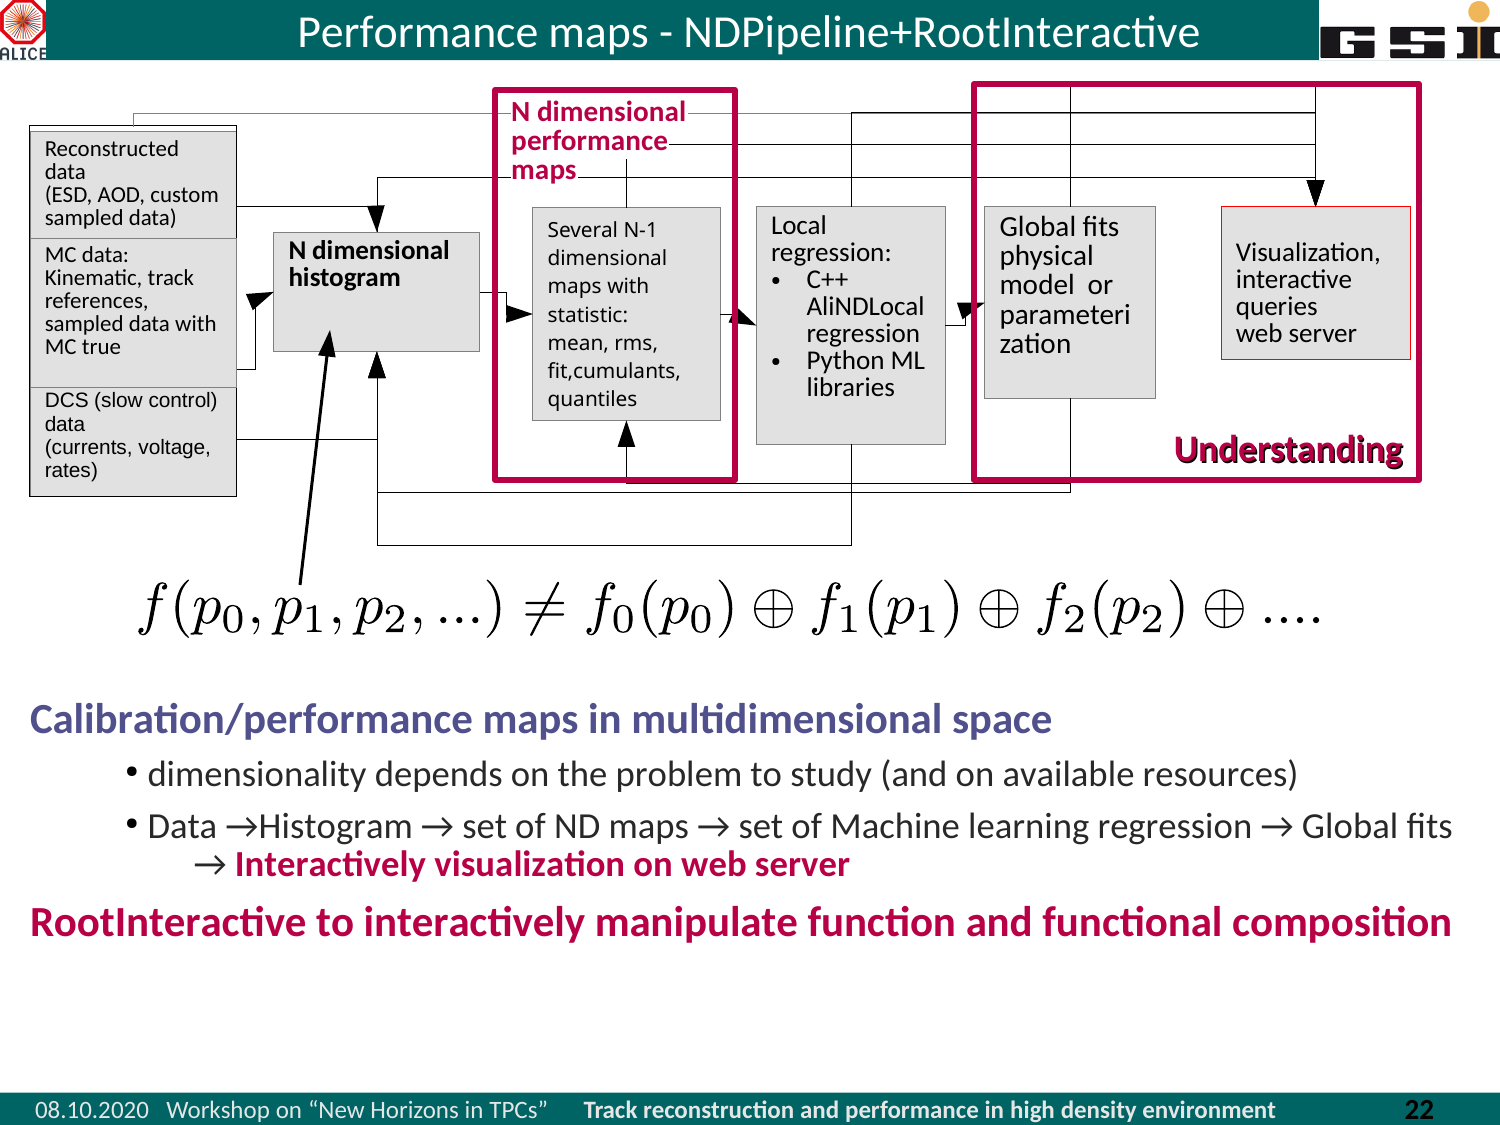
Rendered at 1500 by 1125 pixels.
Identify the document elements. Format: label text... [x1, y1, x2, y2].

text_box Local regression: C++ AliNDLocal regression Python ML libraries [756, 206, 946, 445]
picture [1424, 0, 1500, 60]
list Calibration/performance maps in multidimensional space dimensionality depends on the problem to study (and on available resources) Data →Histogram → set of ND maps → set of Machine learning regression → Global fits → Interactively visualization on web server RootInteractive to interactively manipulate function and functional composition [30, 690, 1456, 991]
text_box MC data: Kinematic, track references, sampled data with MC true [30, 238, 237, 388]
text_box Understanding [973, 84, 1420, 480]
title Performance maps - NDPipeline+RootInteractive [75, 0, 1424, 68]
text_box Motivation [662, 53, 915, 113]
text_box Reconstructed data (ESD, AOD, custom sampled data) [30, 131, 236, 238]
picture [0, 0, 46, 60]
text_box N dimensional histogram [273, 232, 480, 352]
text_box [135, 579, 1325, 638]
text_box DCS (slow control) data (currents, voltage, rates) [30, 388, 236, 496]
text_box N dimensional performance maps [495, 90, 736, 480]
